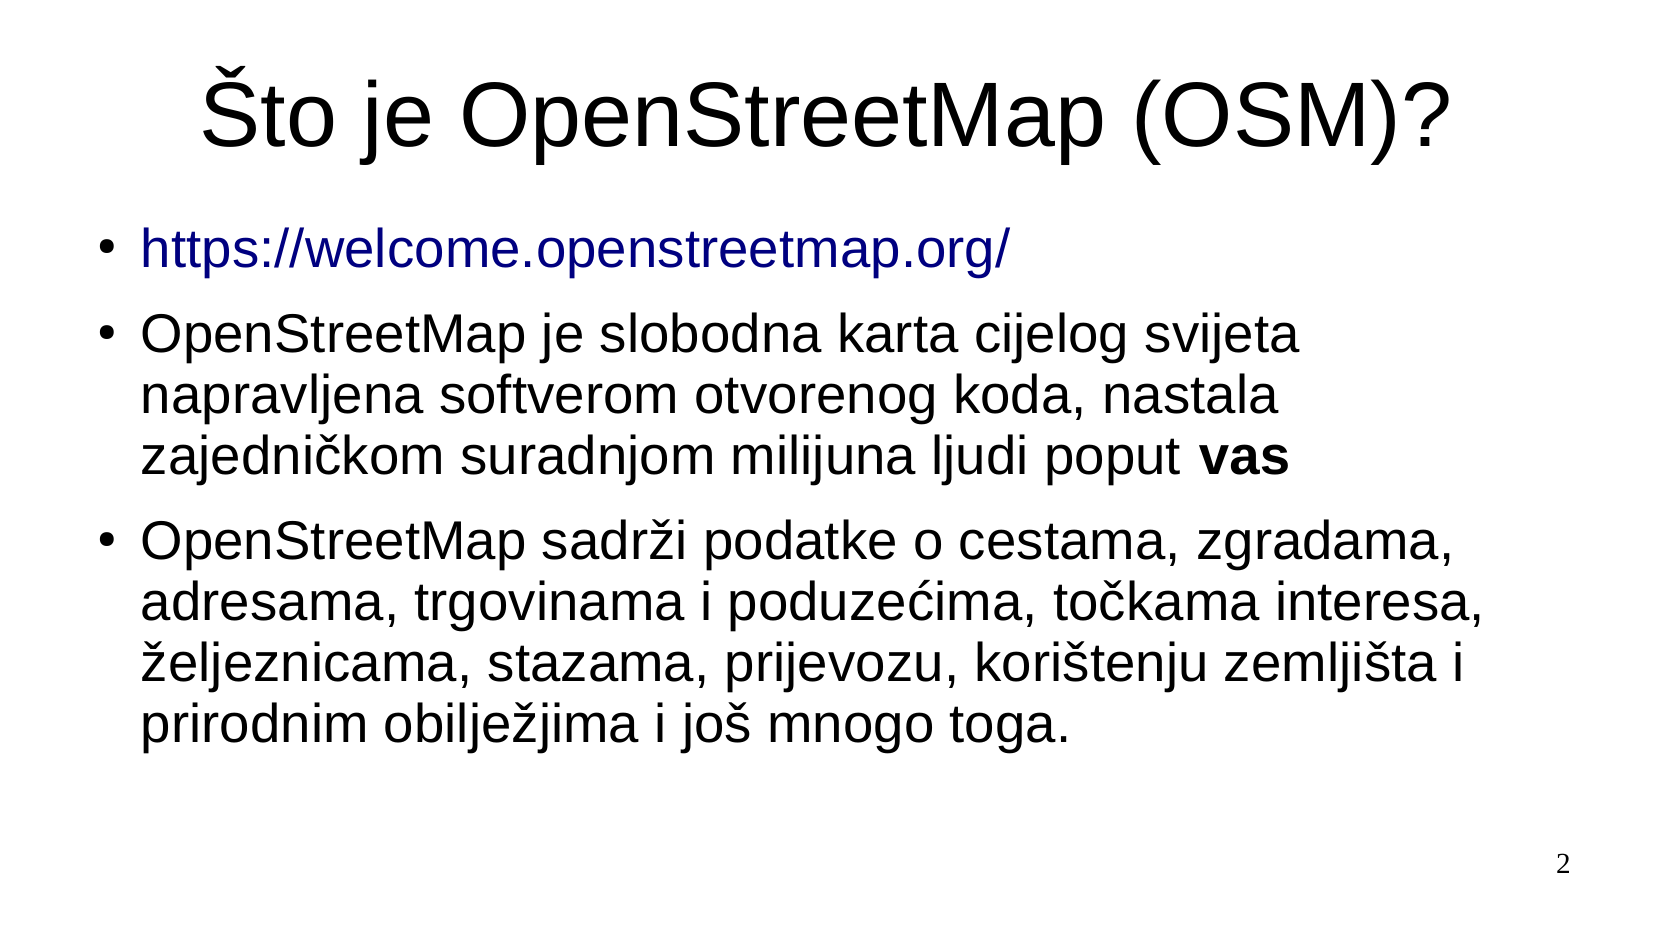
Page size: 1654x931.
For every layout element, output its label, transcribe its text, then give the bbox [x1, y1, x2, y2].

title Što je OpenStreetMap (OSM)? [82, 37, 1571, 193]
list https://welcome.openstreetmap.org/ OpenStreetMap je slobodna karta cijelog svijeta napravljena softverom otvorenog koda, nastala zajedničkom suradnjom milijuna ljudi poput vas OpenStreetMap sadrži podatke o cestama, zgradama, adresama, trgovinama i poduzećima, točkama interesa, željeznicama, stazama, prijevozu, korištenju zemljišta i prirodnim obilježjima i još mnogo toga. [82, 217, 1571, 758]
